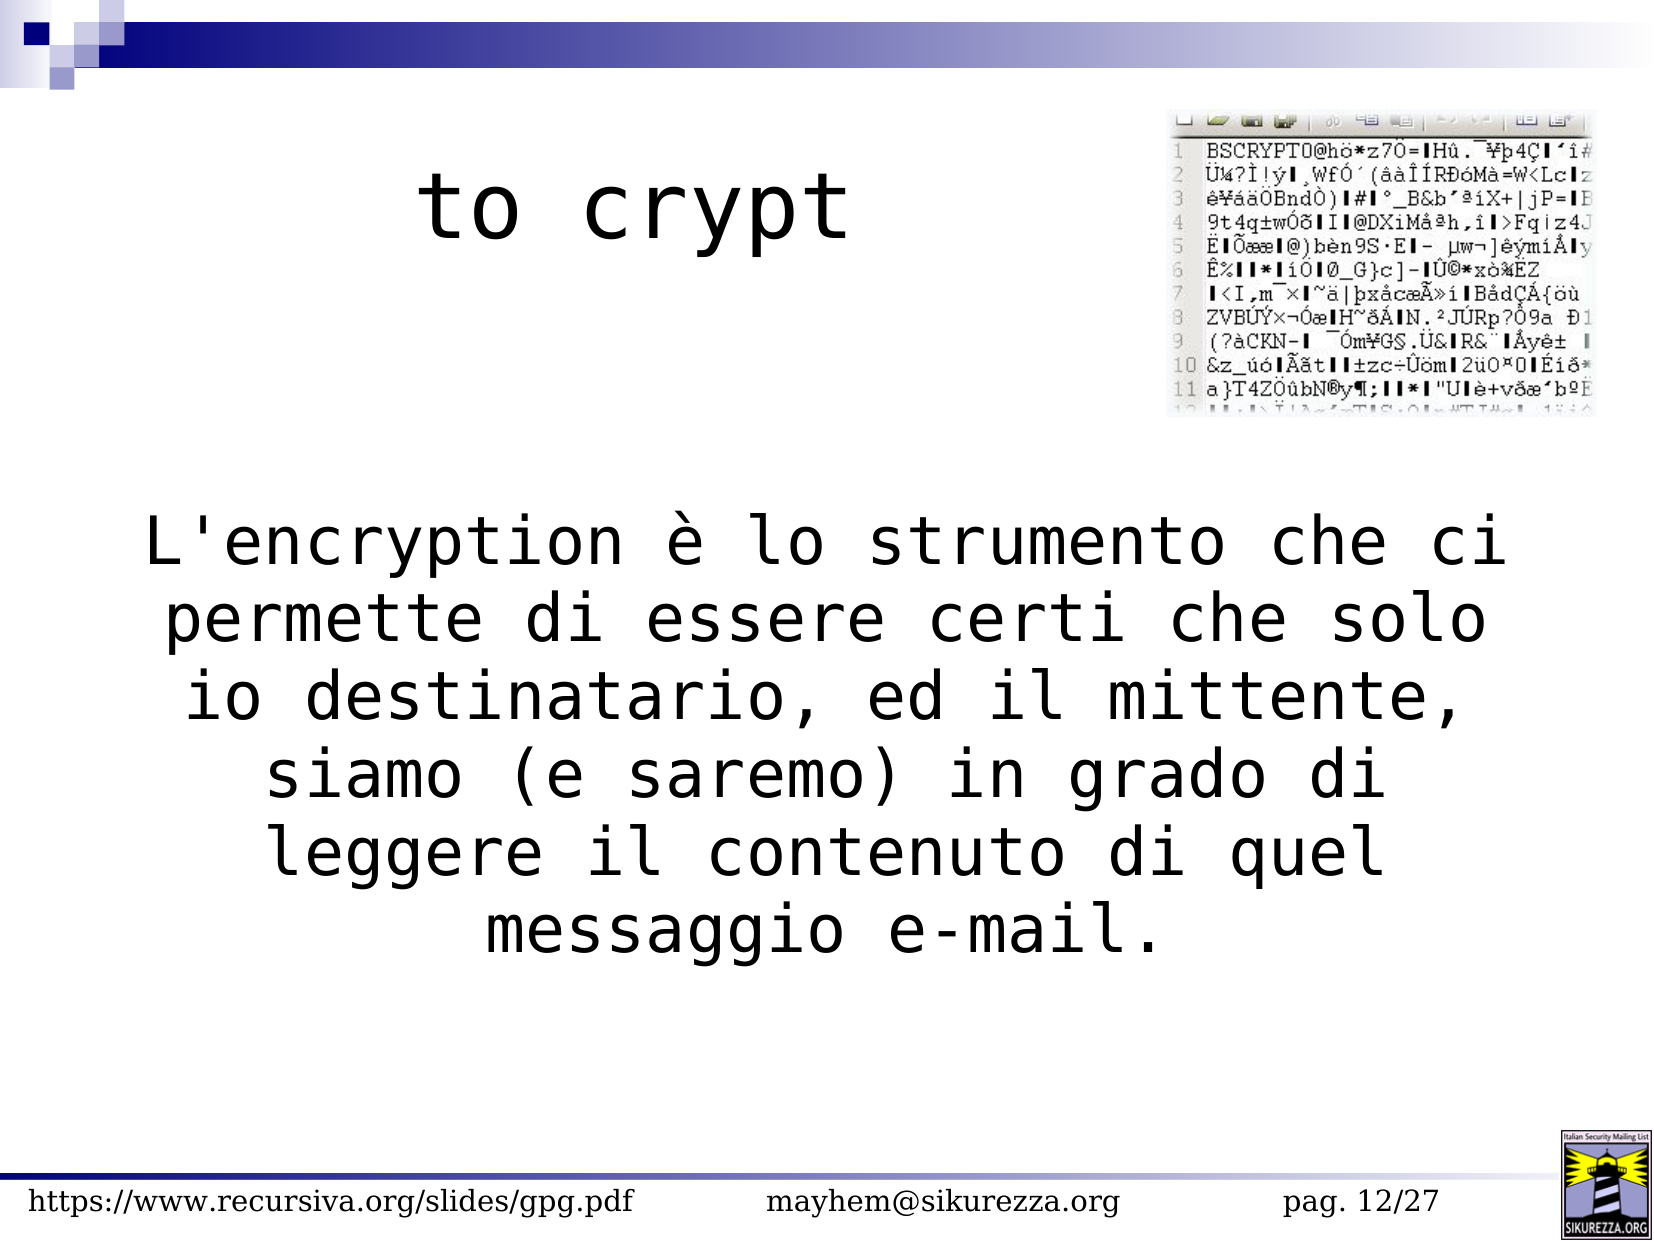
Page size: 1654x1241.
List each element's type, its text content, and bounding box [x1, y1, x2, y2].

picture [0, 1128, 1654, 1241]
subtitle L'encryption è lo strumento che ci permette di essere certi che solo io destinatario, ed il mittente, siamo (e saremo) in grado di leggere il contenuto di quel messaggio e-mail. [121, 344, 1534, 1127]
picture [1166, 109, 1597, 417]
title to crypt [121, 102, 1534, 311]
